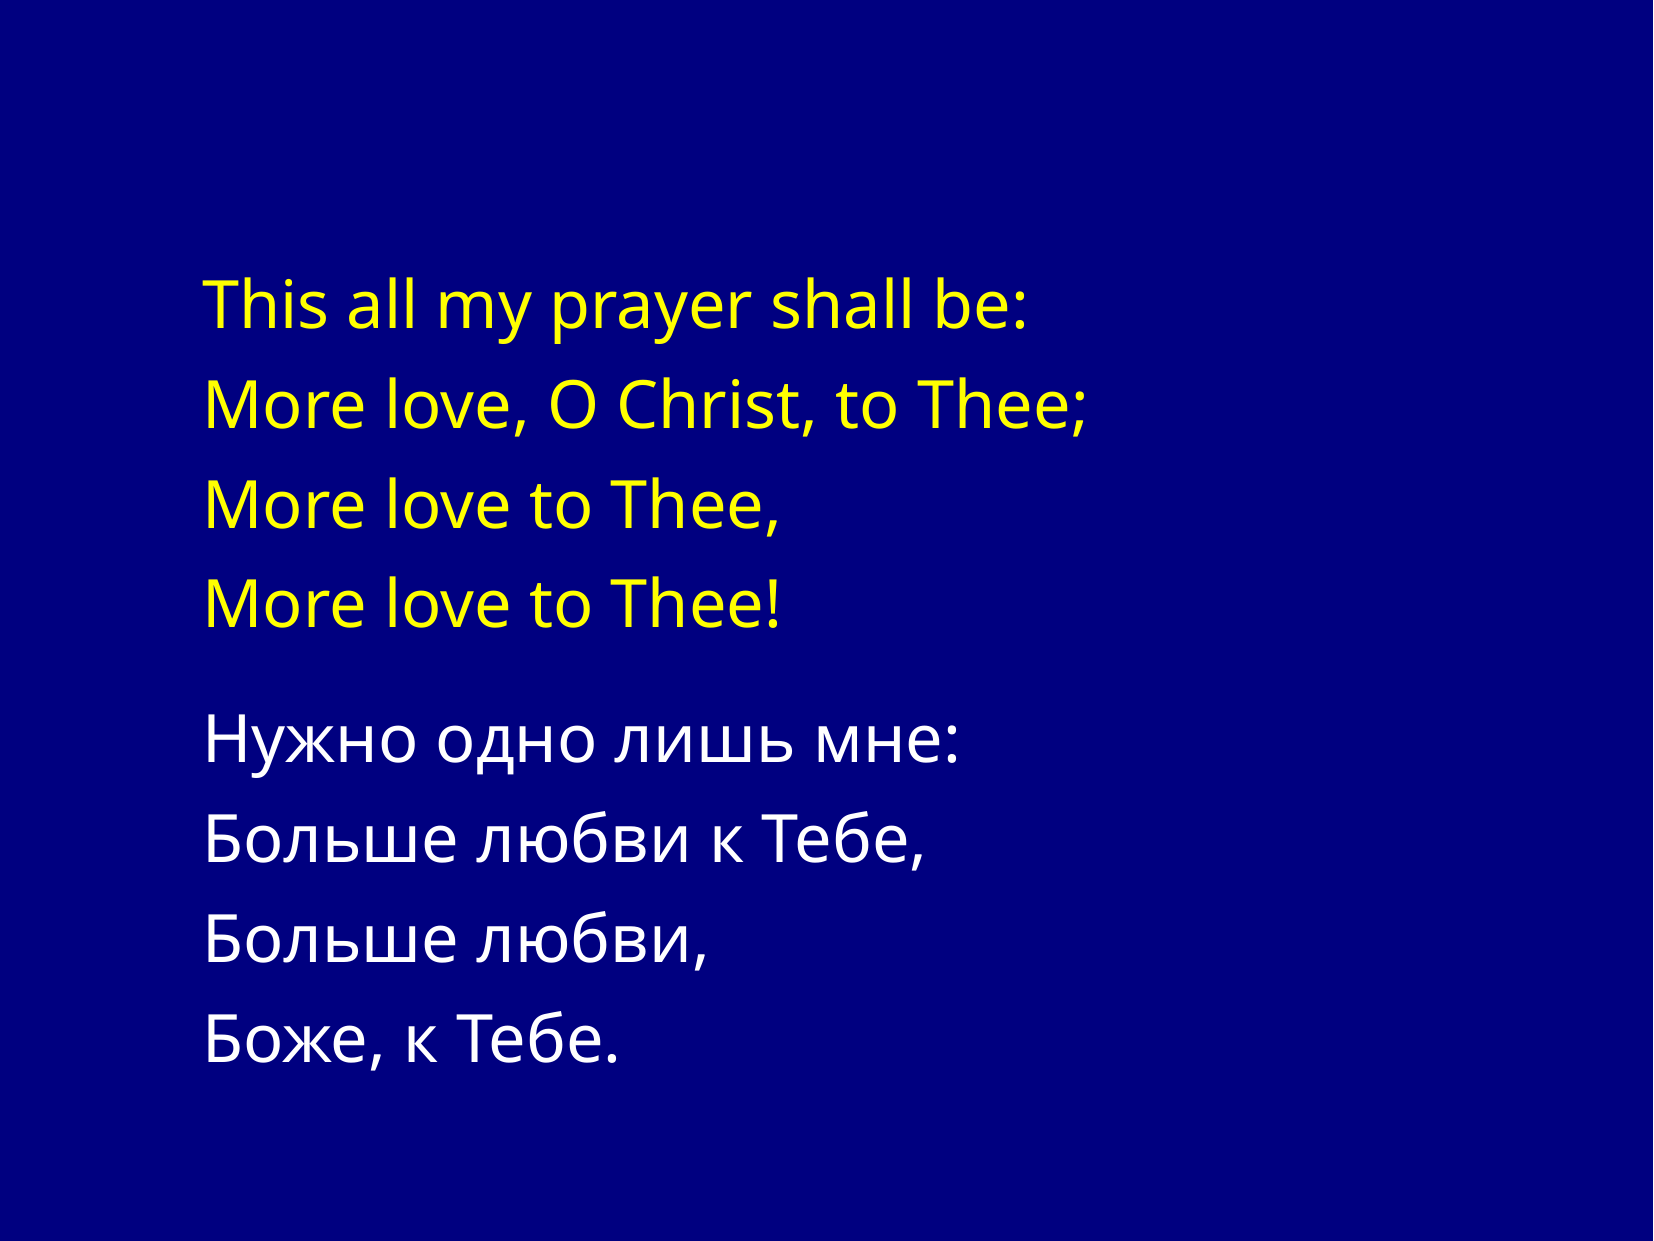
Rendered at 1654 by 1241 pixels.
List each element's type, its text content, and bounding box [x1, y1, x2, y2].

text_box Нужно одно лишь мне: Больше любви к Тебе, Больше любви, Боже, к Тебе. [75, 675, 1576, 1163]
text_box This all my prayer shall be: More love, O Christ, to Thee; More love to Thee, More love to Thee! [75, 150, 1576, 638]
